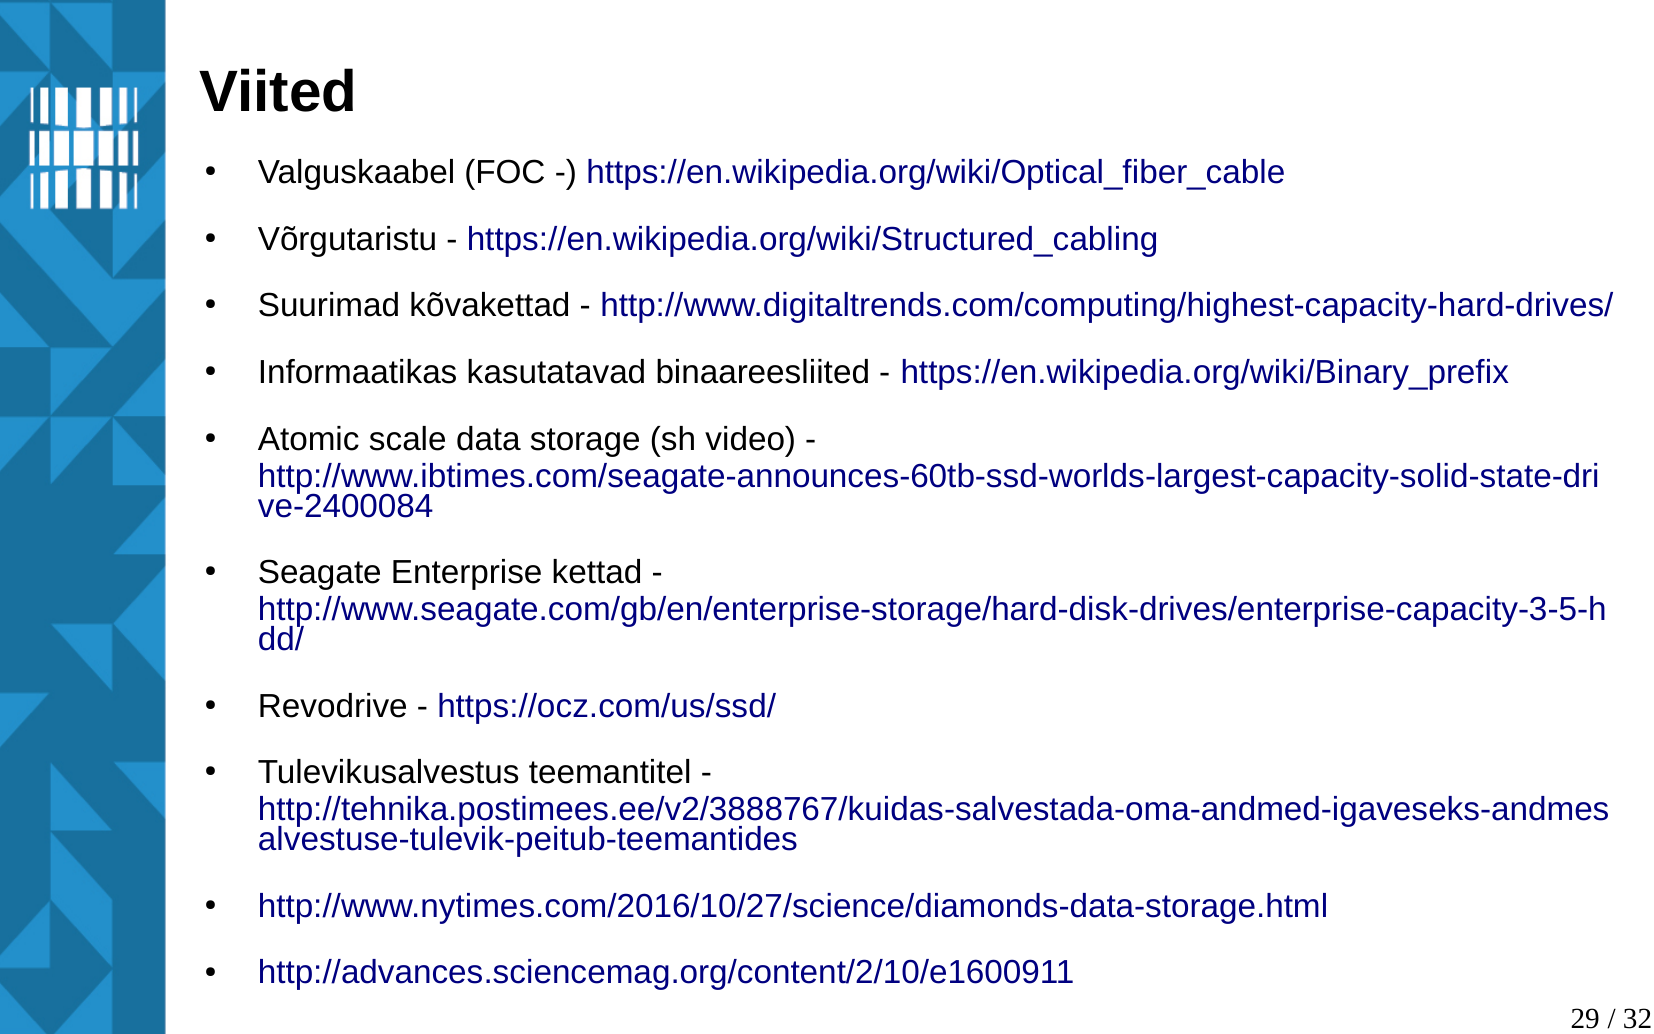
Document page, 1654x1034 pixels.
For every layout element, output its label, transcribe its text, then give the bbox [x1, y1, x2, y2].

list Valguskaabel (FOC -) https://en.wikipedia.org/wiki/Optical_fiber_cable Võrgutaristu - https://en.wikipedia.org/wiki/Structured_cabling Suurimad kõvakettad - http://www.digitaltrends.com/computing/highest-capacity-hard-drives/ Informaatikas kasutatavad binaareesliited - https://en.wikipedia.org/wiki/Binary_prefix Atomic scale data storage (sh video) - http://www.ibtimes.com/seagate-announces-60tb-ssd-worlds-largest-capacity-solid-state-drive-2400084 Seagate Enterprise kettad - http://www.seagate.com/gb/en/enterprise-storage/hard-disk-drives/enterprise-capacity-3-5-hdd/ Revodrive - https://ocz.com/us/ssd/ Tulevikusalvestus teemantitel - http://tehnika.postimees.ee/v2/3888767/kuidas-salvestada-oma-andmed-igaveseks-andmesalvestuse-tulevik-peitub-teemantides http://www.nytimes.com/2016/10/27/science/diamonds-data-storage.html http://advances.sciencemag.org/content/2/10/e1600911 [186, 153, 1619, 1016]
title Viited [199, 40, 1564, 143]
